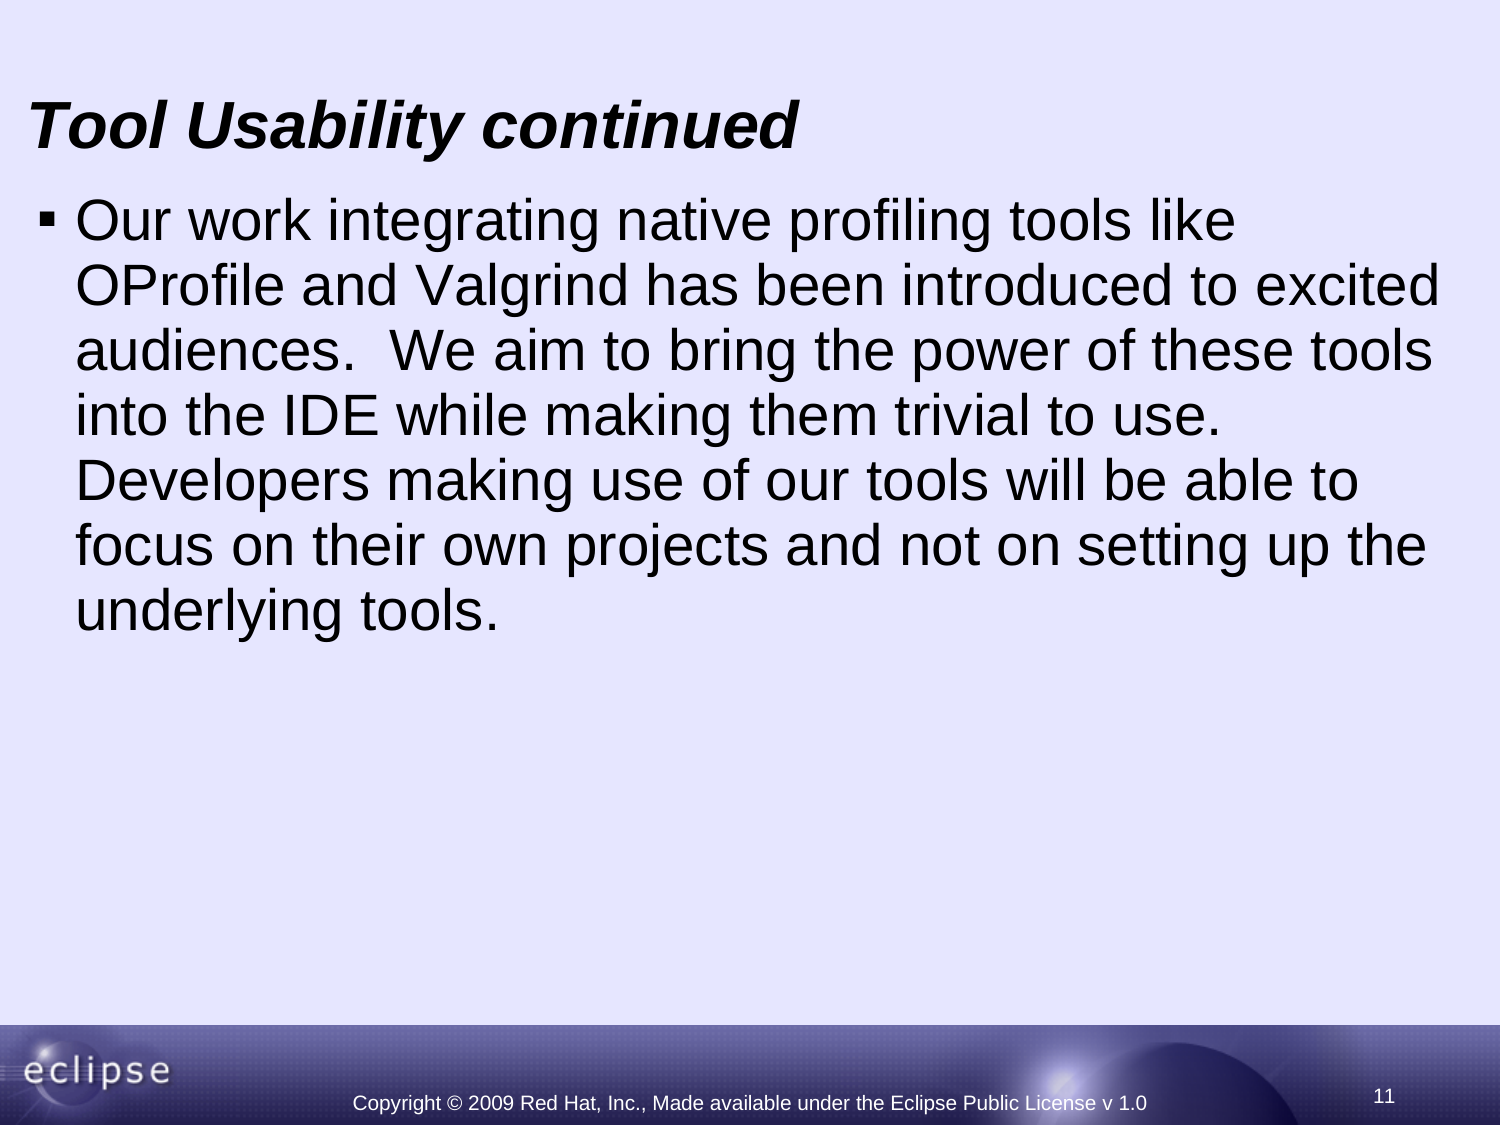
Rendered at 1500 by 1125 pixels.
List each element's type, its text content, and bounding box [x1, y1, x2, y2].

title Tool Usability continued [26, 84, 1474, 172]
list Our work integrating native profiling tools like OProfile and Valgrind has been introduced to excited audiences. We aim to bring the power of these tools into the IDE while making them trivial to use. Developers making use of our tools will be able to focus on their own projects and not on setting up the underlying tools. [37, 187, 1463, 1006]
picture [0, 1025, 1500, 1125]
